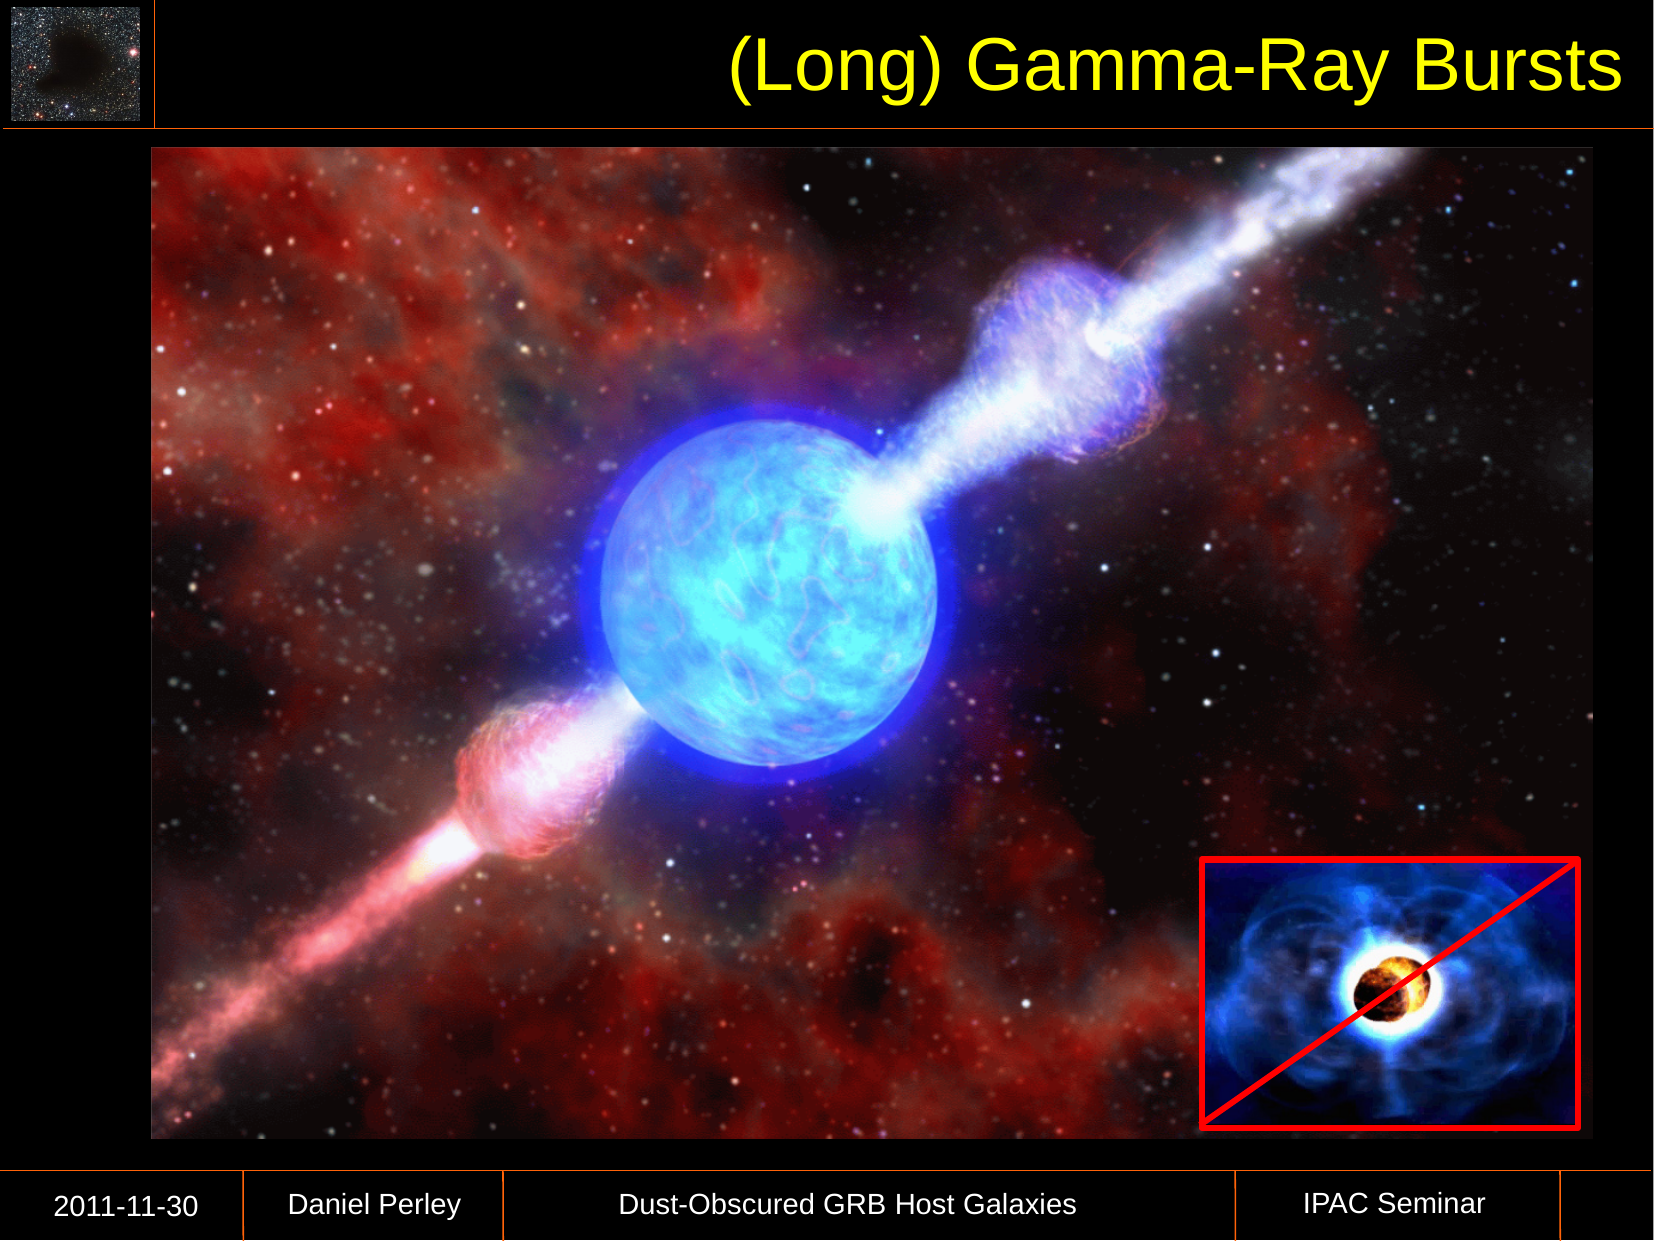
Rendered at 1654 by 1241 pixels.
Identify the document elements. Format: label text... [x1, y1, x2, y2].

title (Long) Gamma-Ray Bursts [594, 21, 1624, 108]
picture [11, 7, 140, 121]
picture [150, 146, 1593, 1139]
